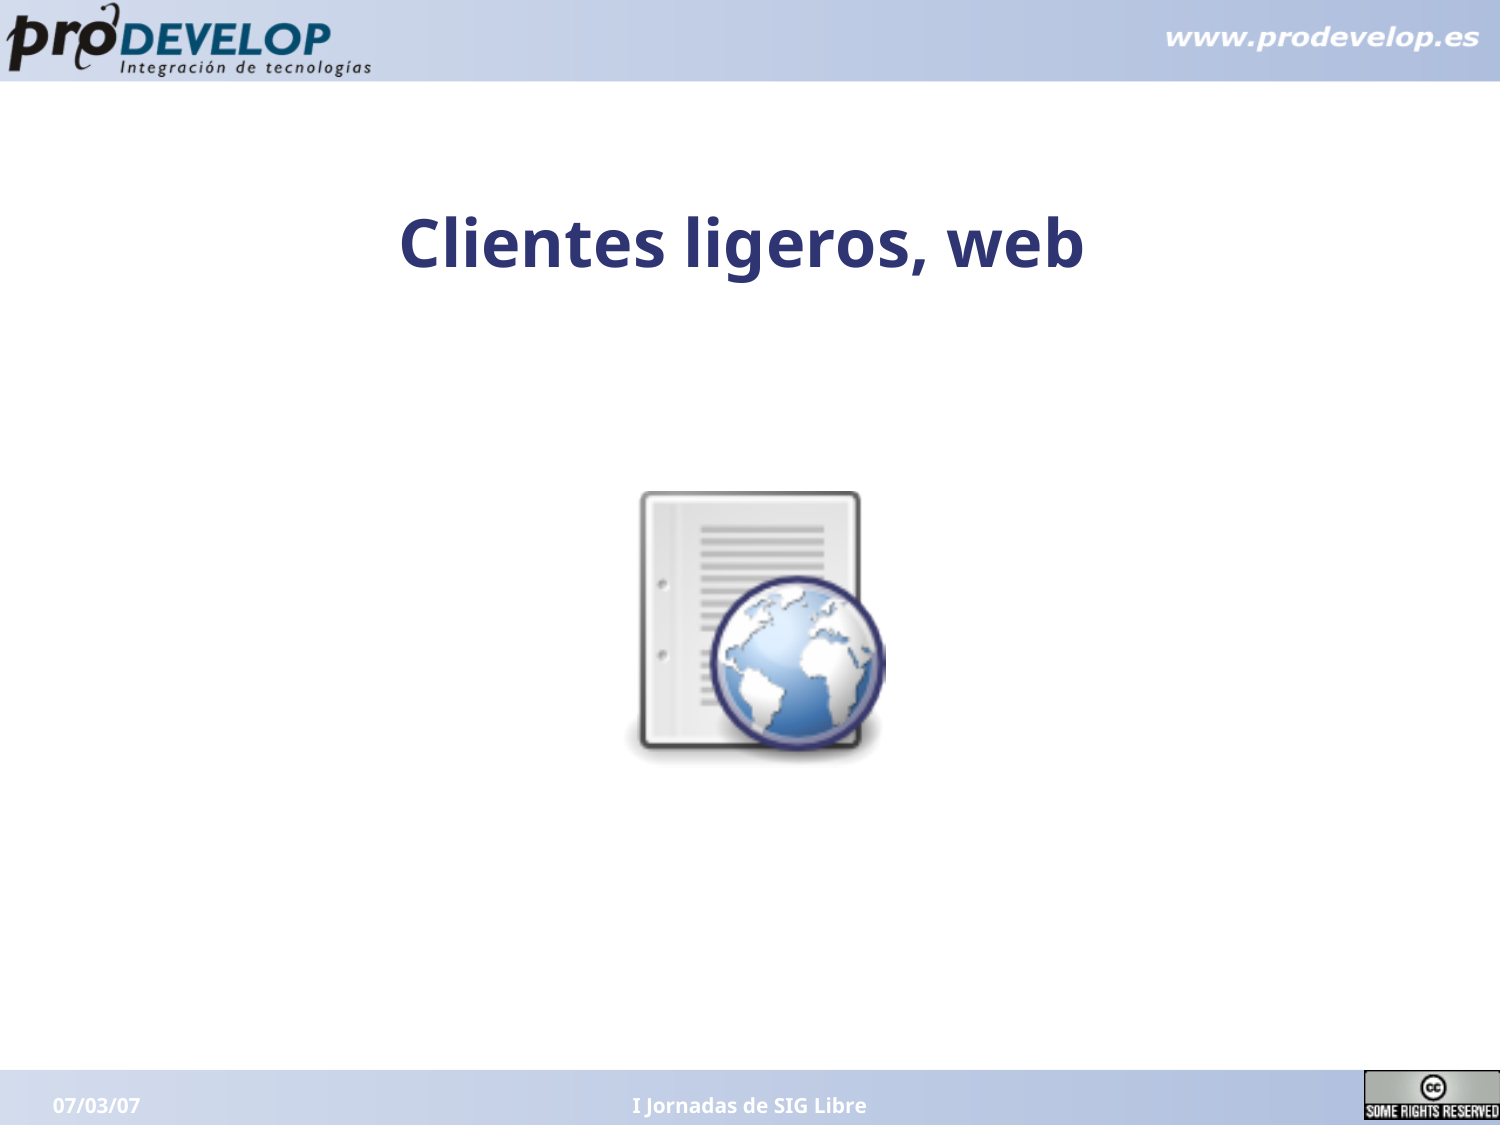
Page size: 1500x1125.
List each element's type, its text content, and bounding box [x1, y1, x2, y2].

title Clientes ligeros, web [67, 147, 1418, 336]
picture [0, 0, 1500, 1125]
